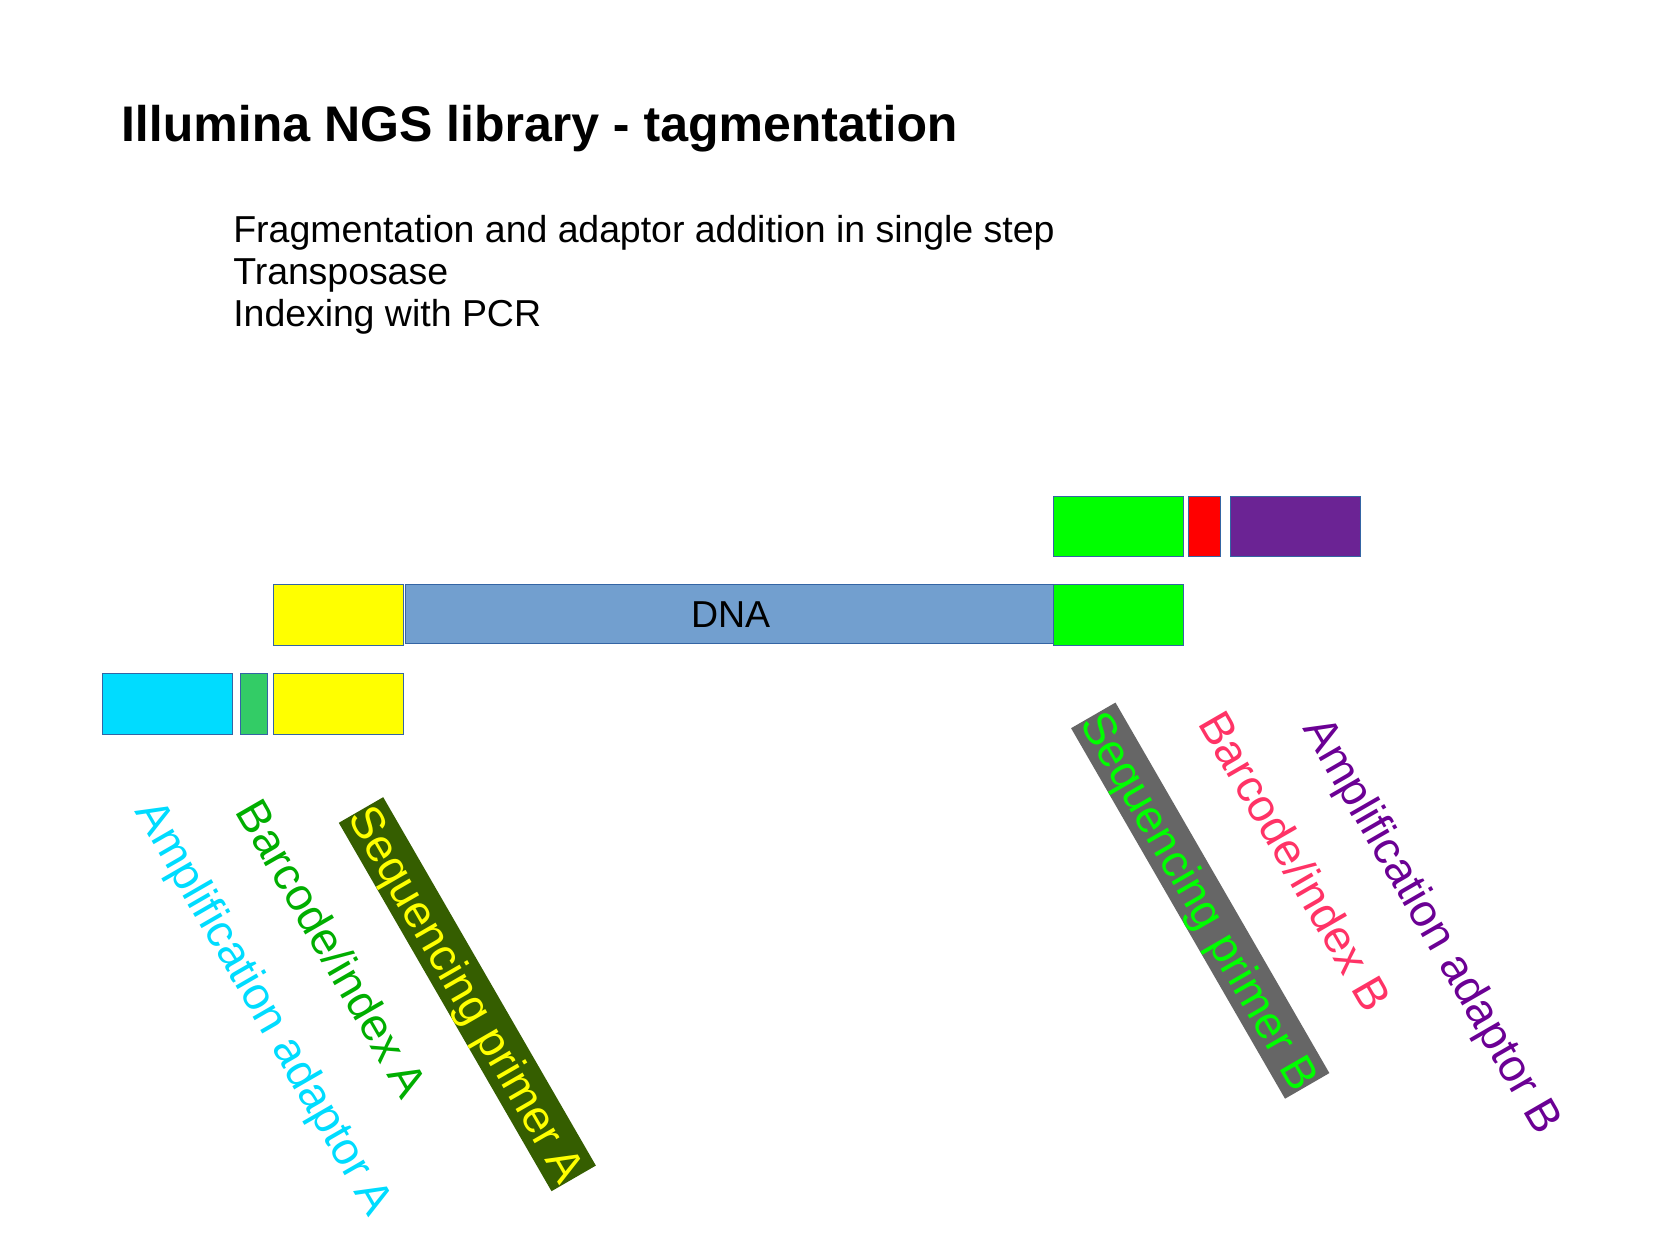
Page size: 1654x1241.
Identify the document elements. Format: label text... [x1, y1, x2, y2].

text_box [273, 584, 404, 646]
text_box Barcode/index A [168, 774, 502, 1235]
text_box [102, 673, 233, 735]
text_box [240, 673, 268, 735]
text_box Fragmentation and adaptor addition in single step Transposase Indexing with PCR [218, 200, 1164, 342]
text_box [1230, 496, 1361, 557]
text_box Amplification adaptor B [1279, 691, 1641, 1241]
text_box DNA [405, 584, 1053, 644]
text_box [1188, 496, 1221, 557]
text_box Sequencing primer A [314, 780, 641, 1241]
text_box Barcode/index B [1175, 686, 1465, 1121]
text_box [273, 673, 404, 735]
text_box Sequencing primer B [1036, 686, 1364, 1163]
text_box [1053, 496, 1184, 557]
text_box [1053, 584, 1184, 646]
text_box Illumina NGS library - tagmentation [106, 88, 1276, 160]
text_box Amplification adaptor A [100, 774, 439, 1241]
